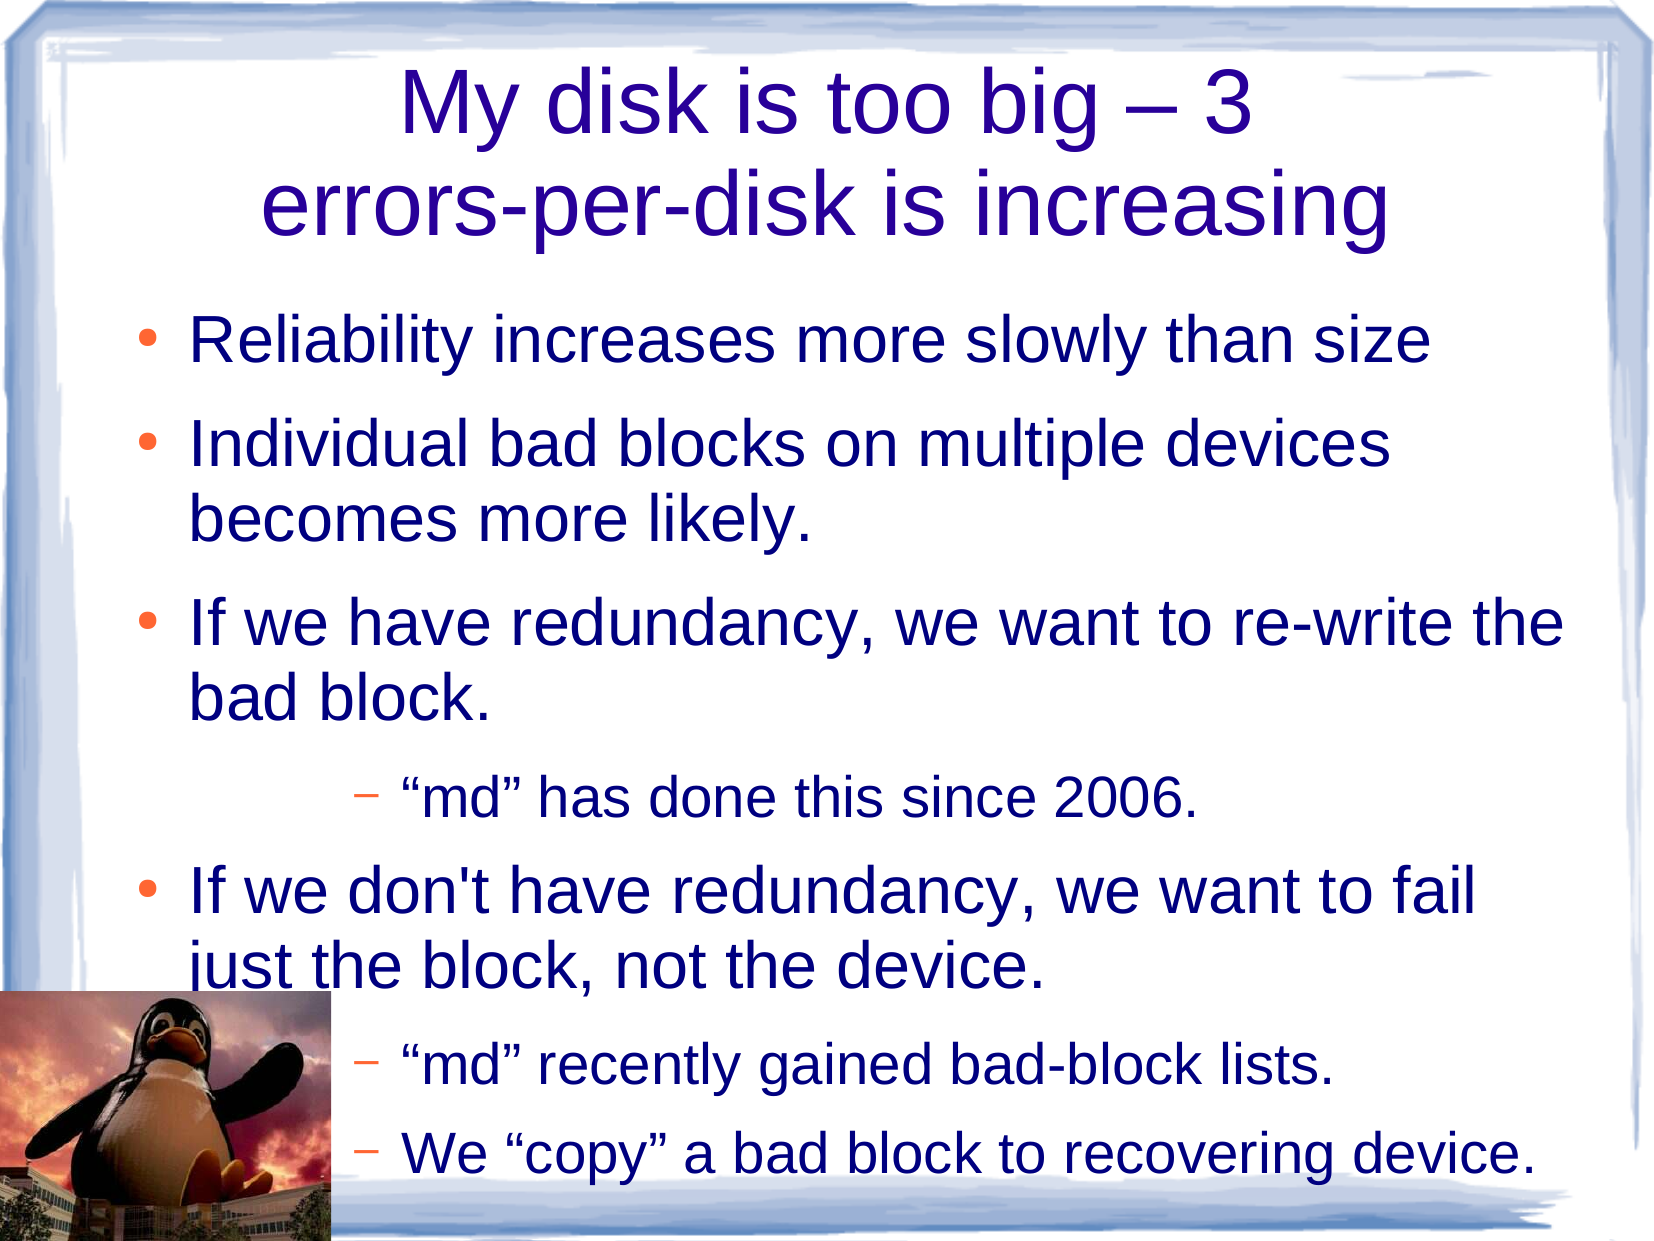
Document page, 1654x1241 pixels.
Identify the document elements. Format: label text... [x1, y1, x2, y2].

list Reliability increases more slowly than size Individual bad blocks on multiple devices becomes more likely. If we have redundancy, we want to re-write the bad block. “md” has done this since 2006. If we don't have redundancy, we want to fail just the block, not the device. “md” recently gained bad-block lists. We “copy” a bad block to recovering device. [118, 302, 1571, 1186]
picture [0, 0, 1654, 1241]
title My disk is too big – 3 errors-per-disk is increasing [82, 49, 1571, 257]
